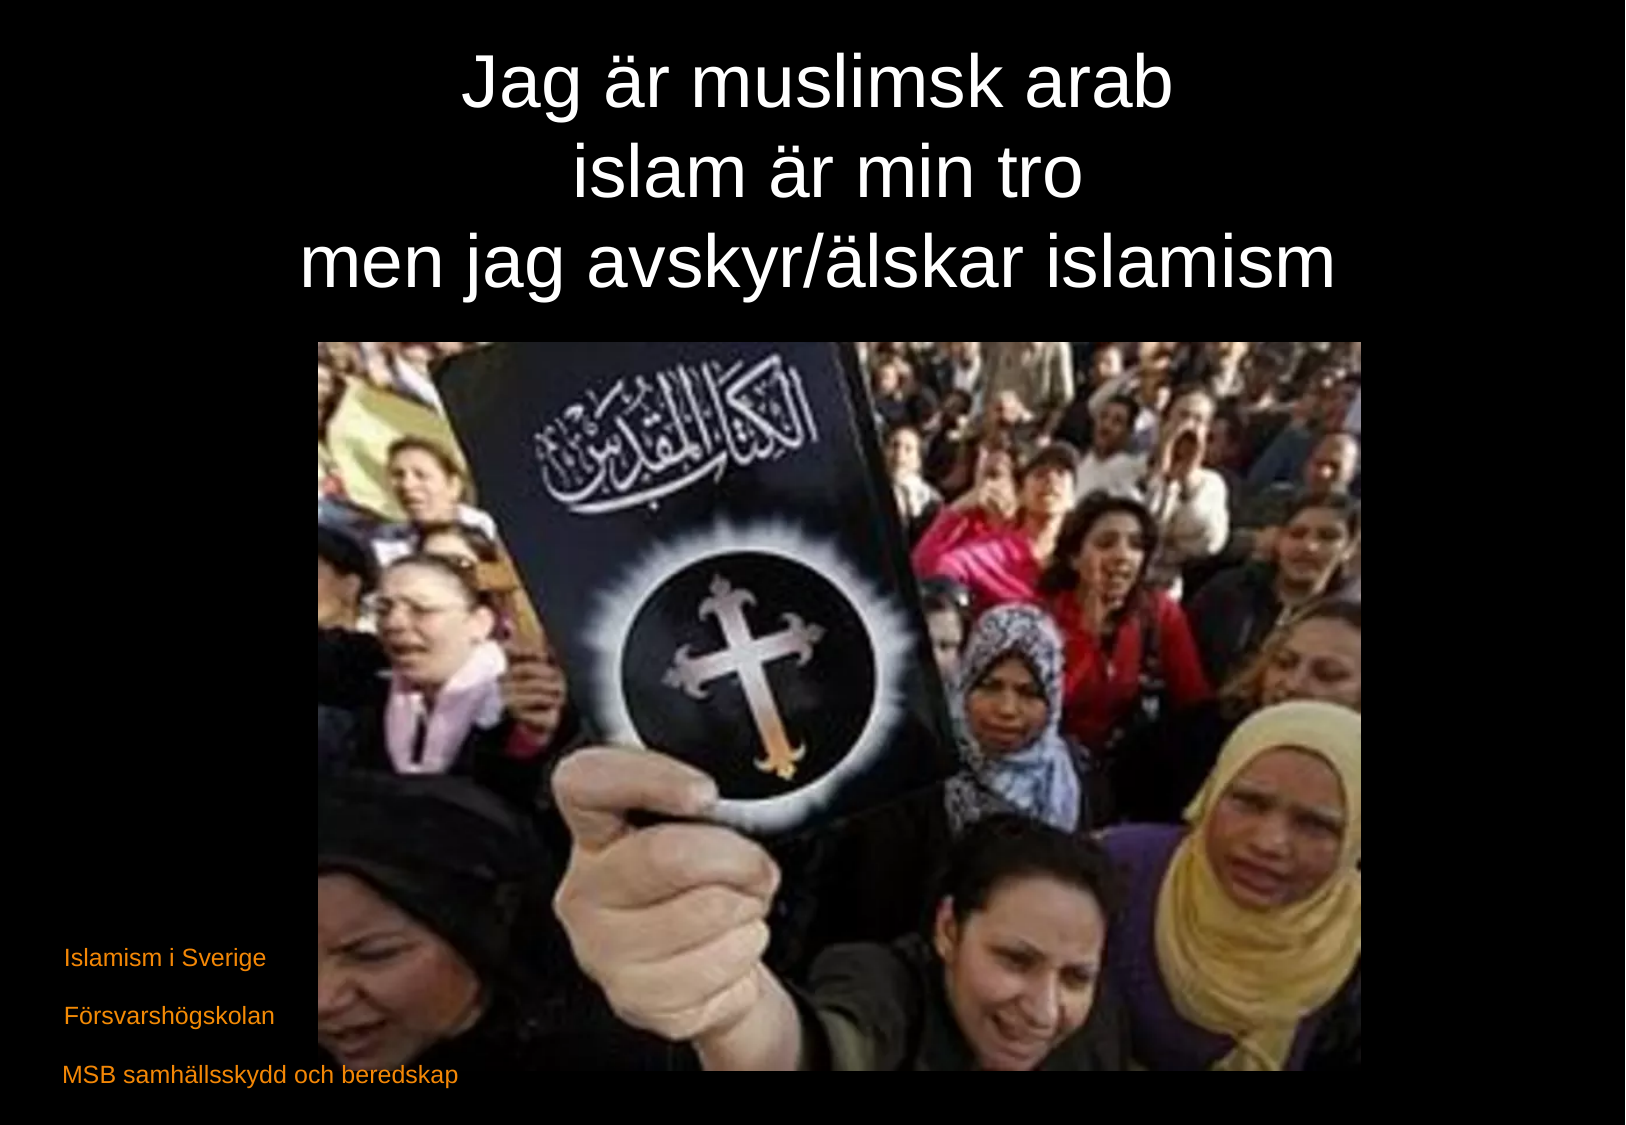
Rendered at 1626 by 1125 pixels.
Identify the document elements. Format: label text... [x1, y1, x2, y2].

picture [318, 342, 1361, 1071]
text_box MSB samhällsskydd och beredskap [47, 1051, 485, 1122]
text_box Islamism i Sverige [49, 933, 426, 992]
text_box Försvarshögskolan [49, 992, 428, 1063]
text_box Jag är muslimsk arab islam är min tro men jag avskyr/älskar islamism [92, 42, 1544, 294]
